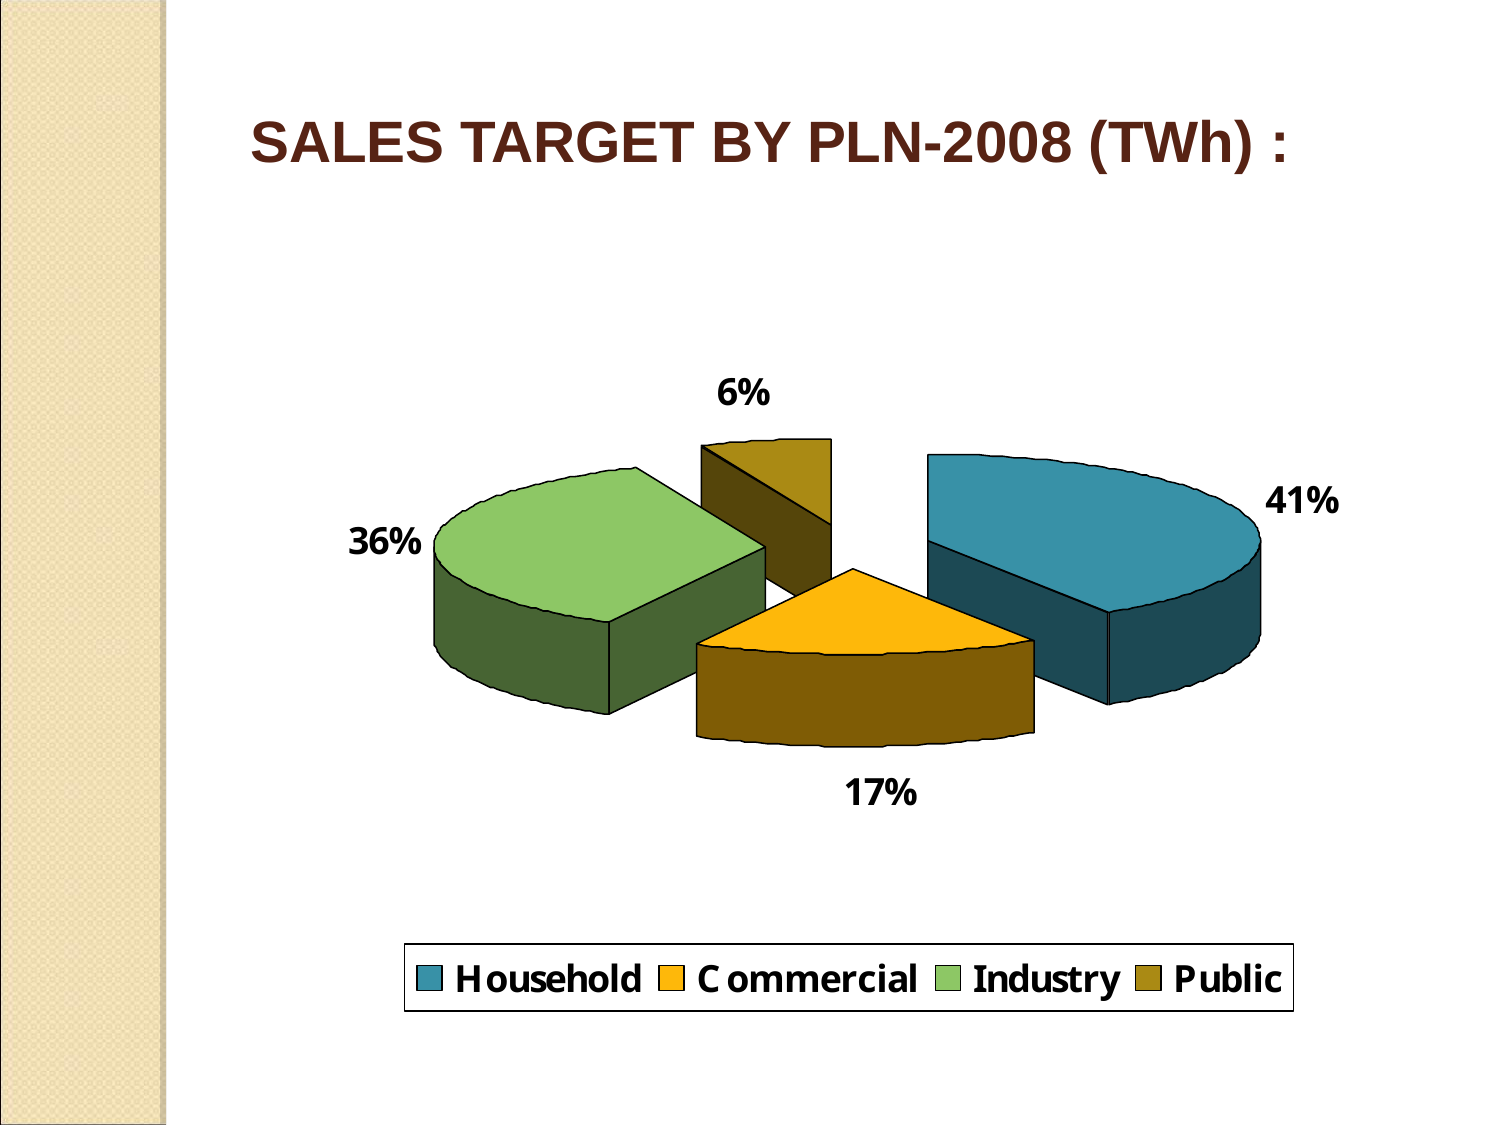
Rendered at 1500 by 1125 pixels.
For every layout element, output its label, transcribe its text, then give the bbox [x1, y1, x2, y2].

title SALES TARGET BY PLN-2008 (TWh) : [235, 45, 1466, 233]
picture [0, 0, 166, 1125]
chart [235, 237, 1466, 1026]
